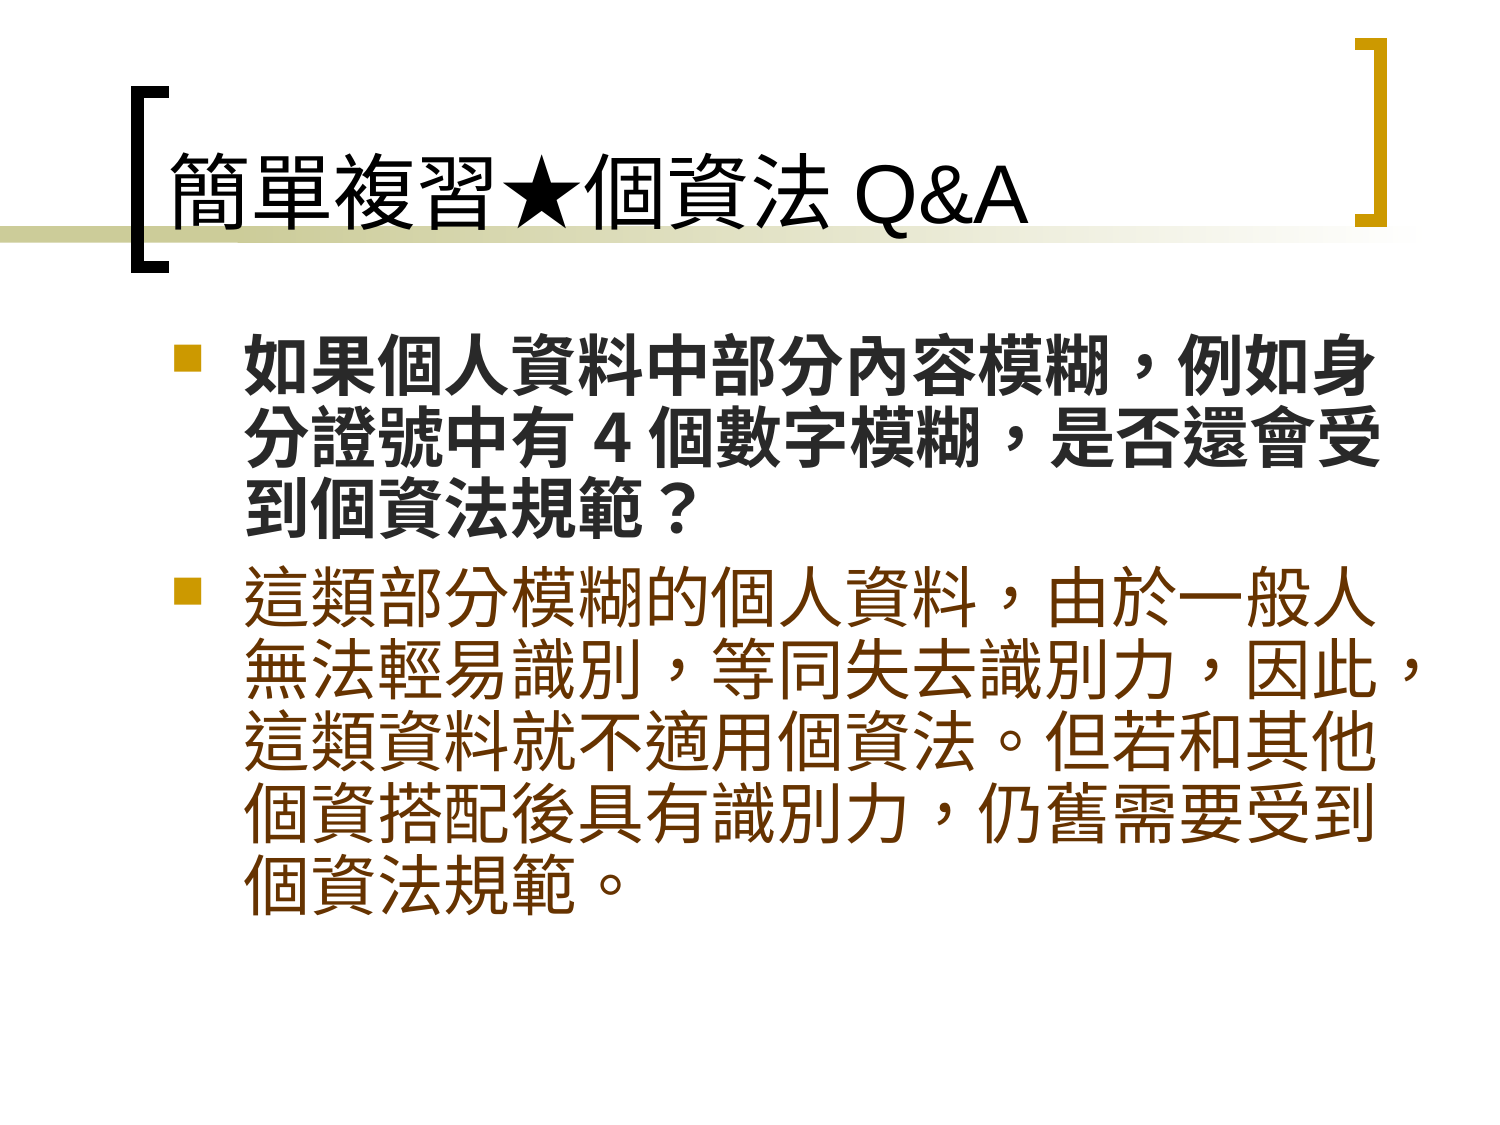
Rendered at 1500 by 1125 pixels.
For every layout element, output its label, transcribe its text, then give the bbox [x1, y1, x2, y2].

title 簡單複習★個資法Q&A [152, 15, 1328, 248]
list 如果個人資料中部分內容模糊，例如身分證號中有4個數字模糊，是否還會受到個資法規範？ 這類部分模糊的個人資料，由於一般人無法輕易識別，等同失去識別力，因此，這類資料就不適用個資法。但若和其他個資搭配後具有識別力，仍舊需要受到個資法規範。 [155, 324, 1413, 1000]
